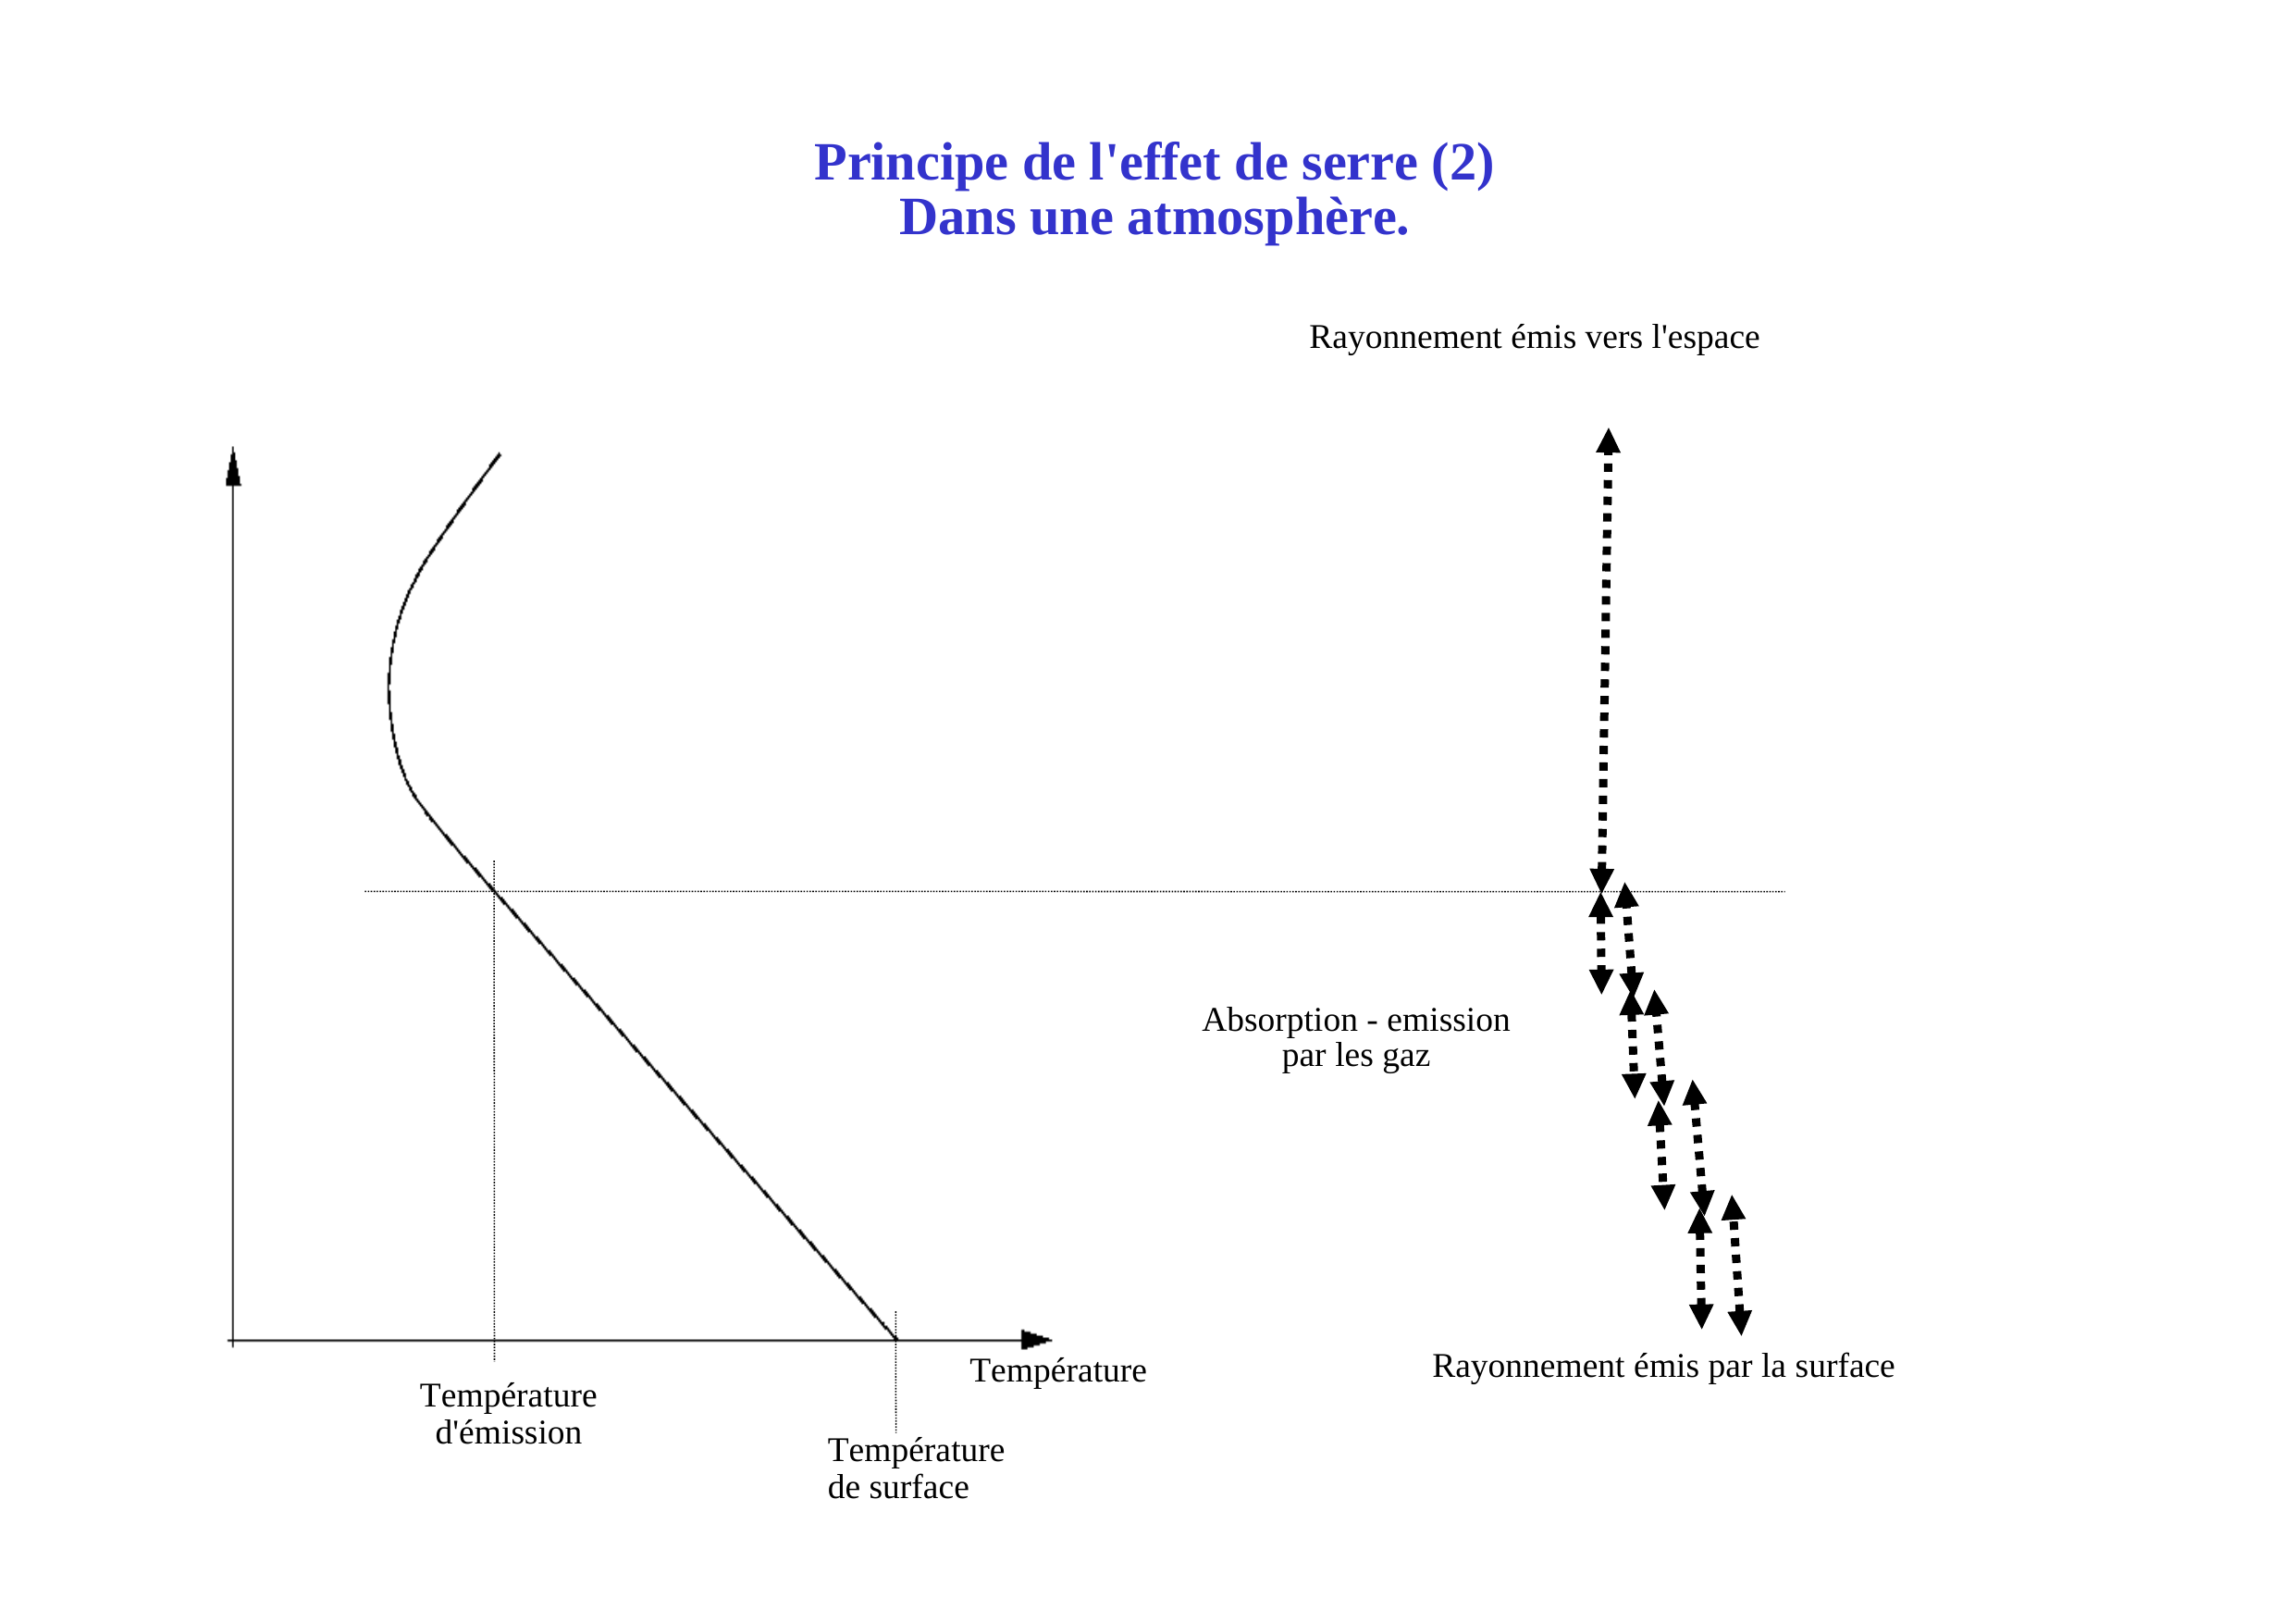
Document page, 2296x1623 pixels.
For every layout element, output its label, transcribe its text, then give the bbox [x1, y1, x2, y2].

text_box Principe de l'effet de serre (2) Dans une atmosphère. [287, 92, 2023, 290]
text_box Température de surface [827, 1432, 1150, 1545]
text_box Rayonnement émis vers l'espace [1309, 320, 2055, 377]
text_box Température [969, 1353, 1220, 1411]
text_box Absorption - emission par les gaz [1193, 1002, 1520, 1172]
picture [225, 445, 1055, 1352]
text_box Température d'émission [348, 1378, 670, 1491]
text_box Rayonnement émis par la surface [1432, 1349, 2215, 1406]
